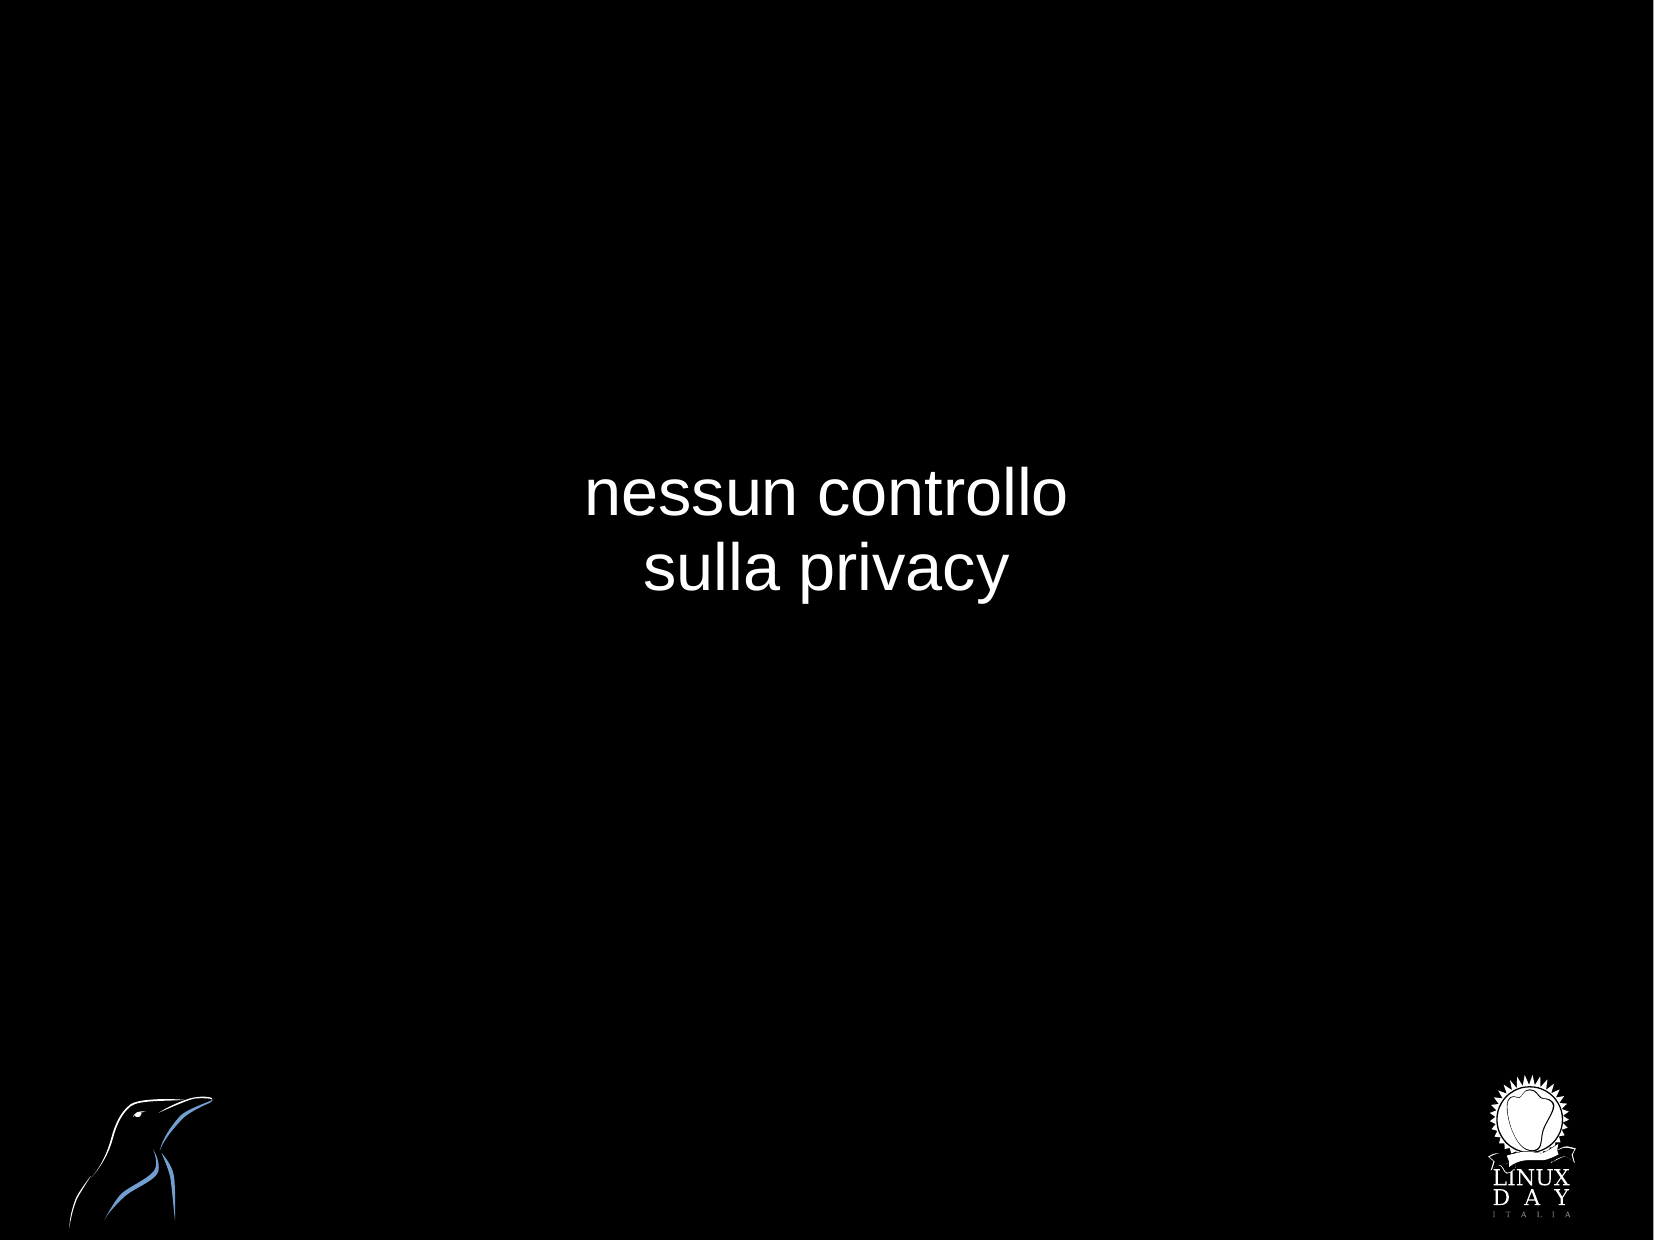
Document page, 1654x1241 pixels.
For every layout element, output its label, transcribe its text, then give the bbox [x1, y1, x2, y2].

subtitle nessun controllo sulla privacy [82, 49, 1571, 1010]
